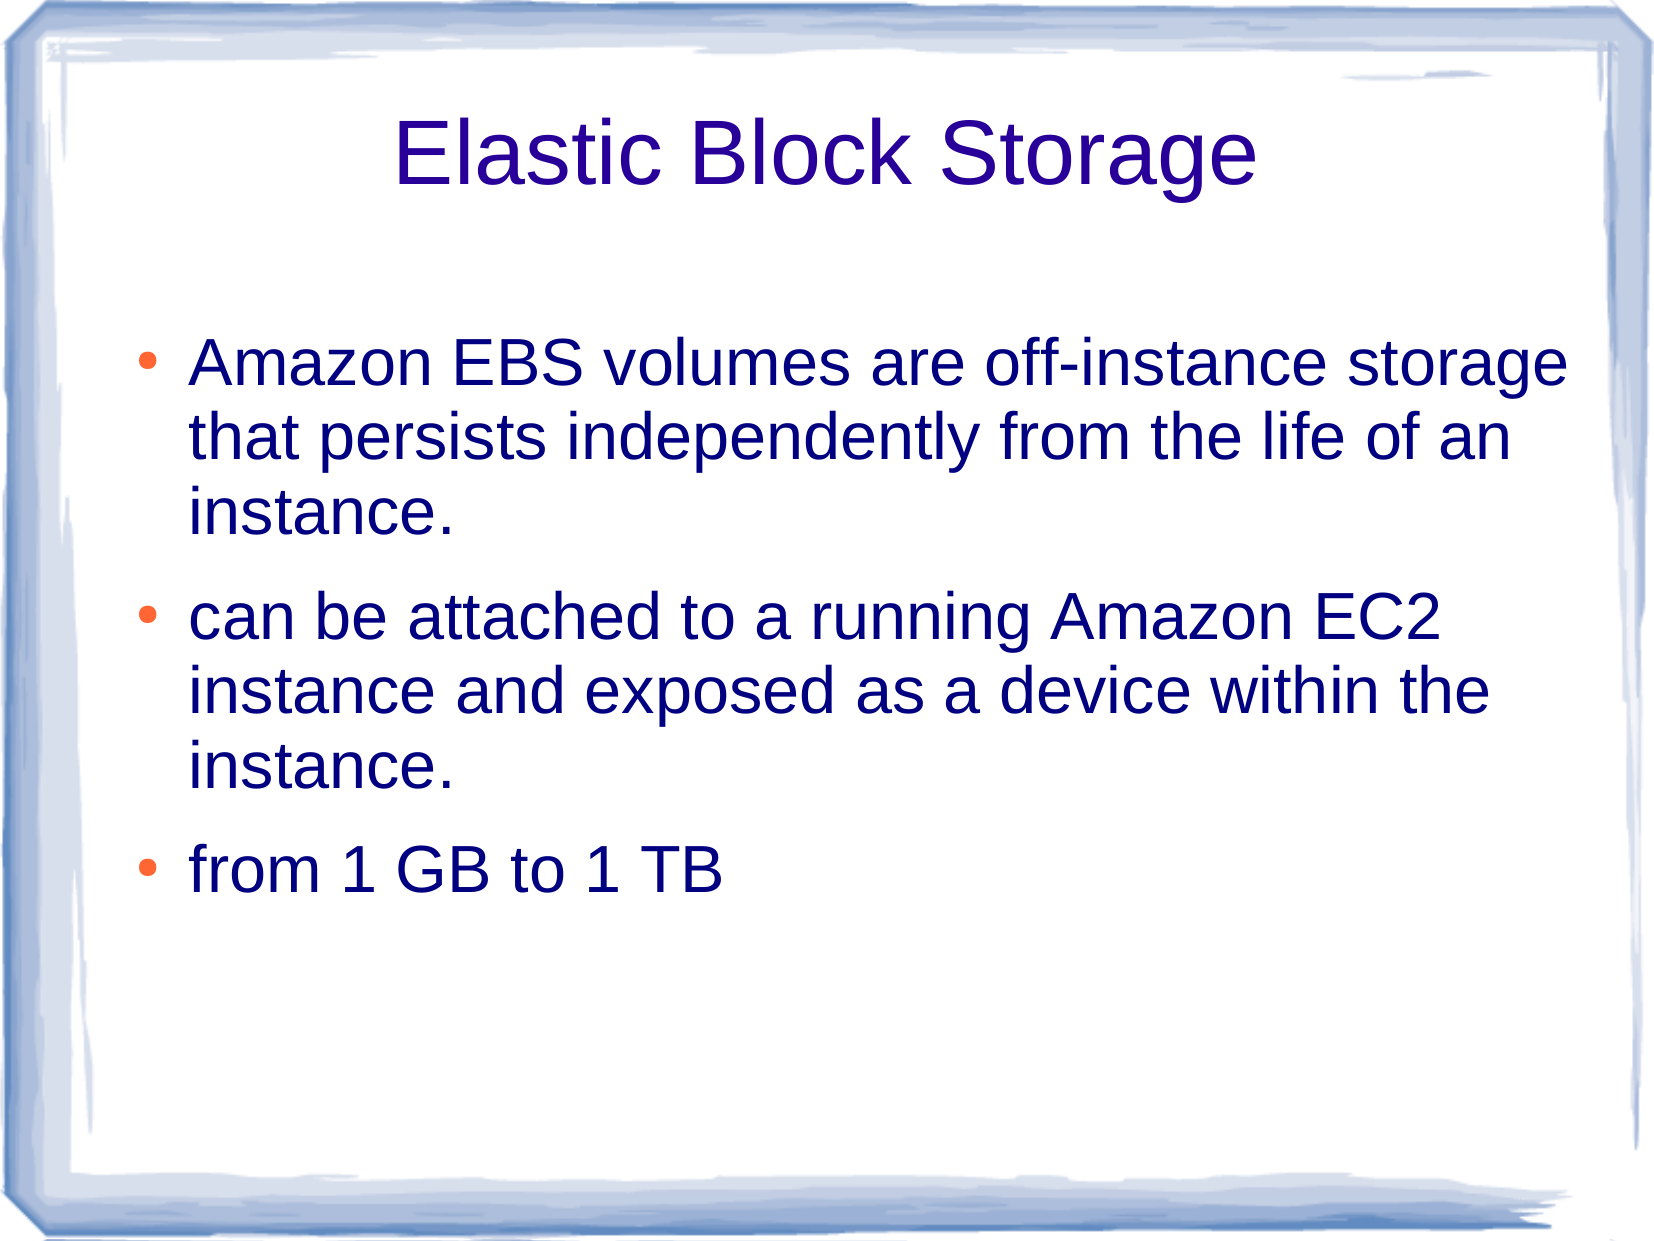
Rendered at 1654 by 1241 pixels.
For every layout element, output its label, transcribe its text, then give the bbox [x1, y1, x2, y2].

list Amazon EBS volumes are off-instance storage that persists independently from the life of an instance. can be attached to a running Amazon EC2 instance and exposed as a device within the instance. from 1 GB to 1 TB [118, 324, 1571, 990]
title Elastic Block Storage [82, 56, 1571, 250]
picture [0, 0, 1654, 1241]
